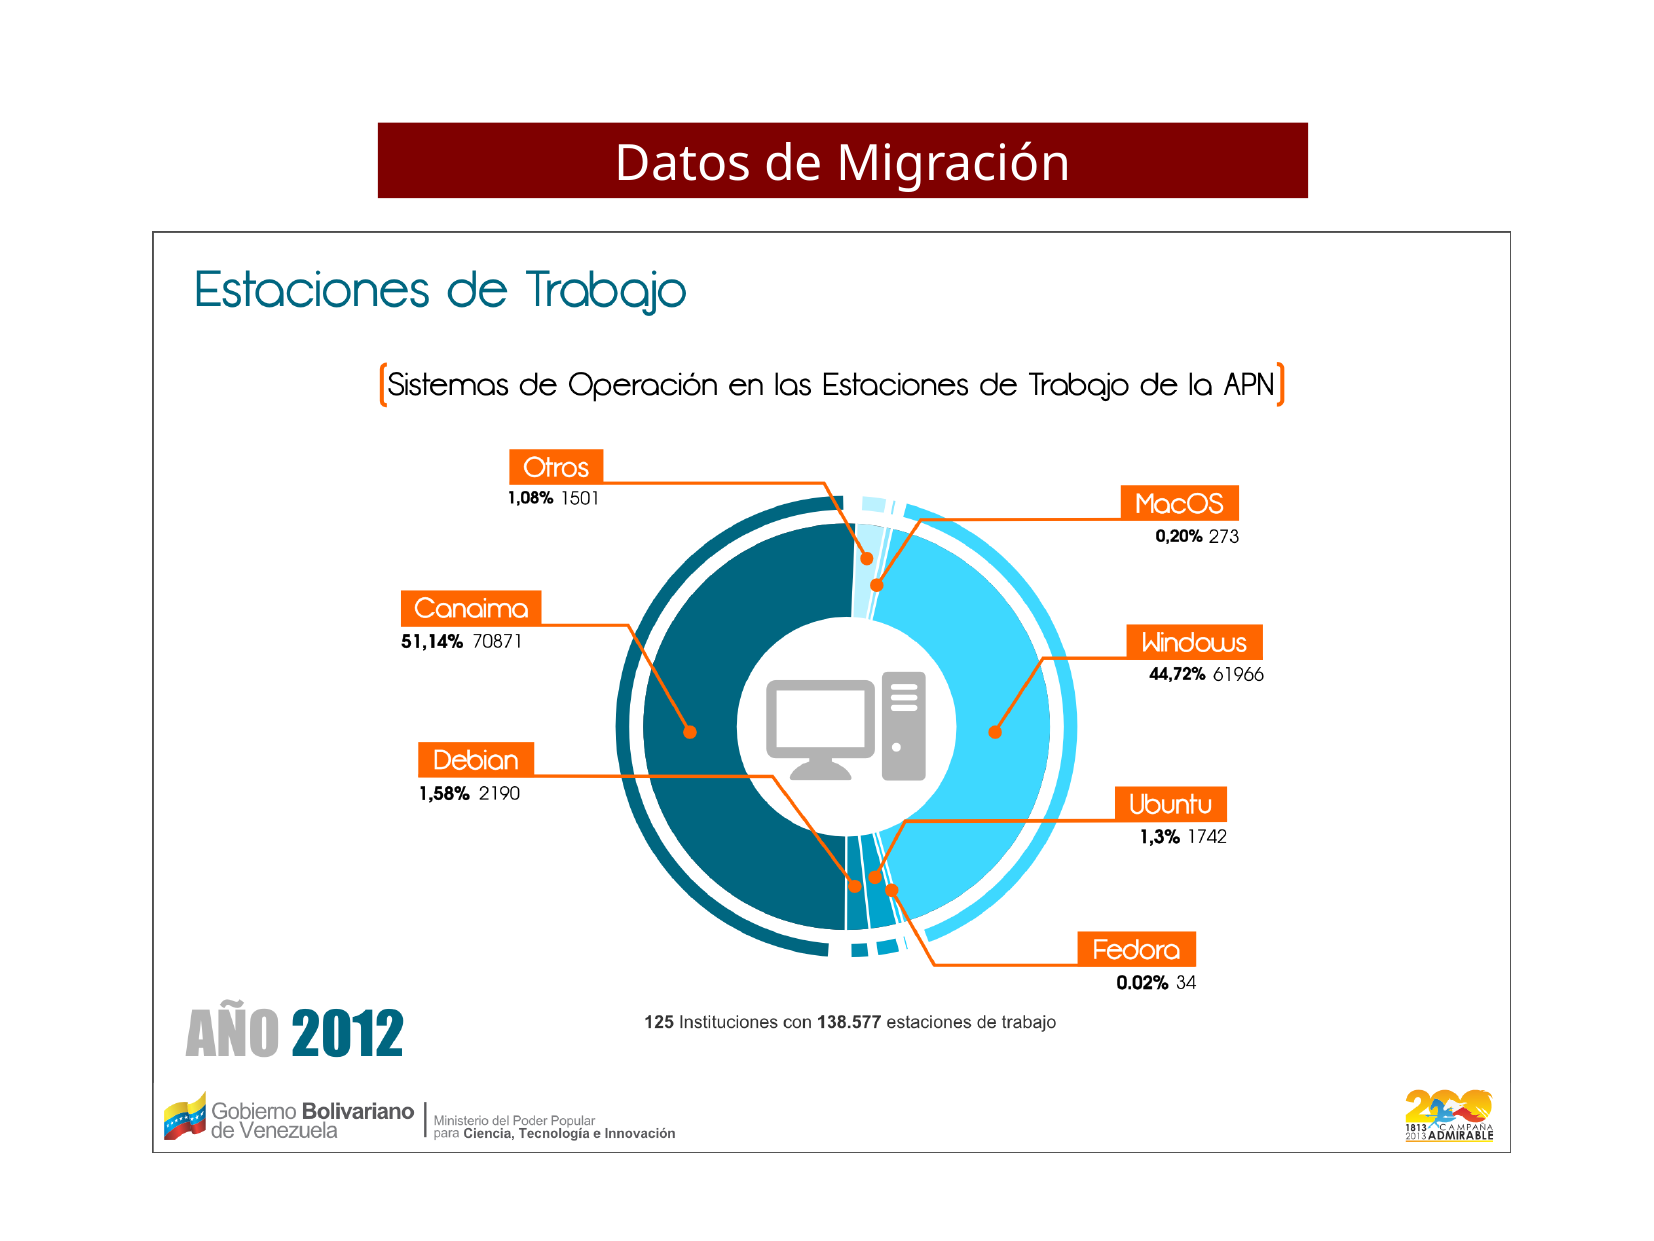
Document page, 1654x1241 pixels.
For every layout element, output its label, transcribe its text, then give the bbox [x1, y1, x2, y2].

picture [152, 231, 1511, 1153]
text_box Datos de Migración [377, 122, 1309, 199]
